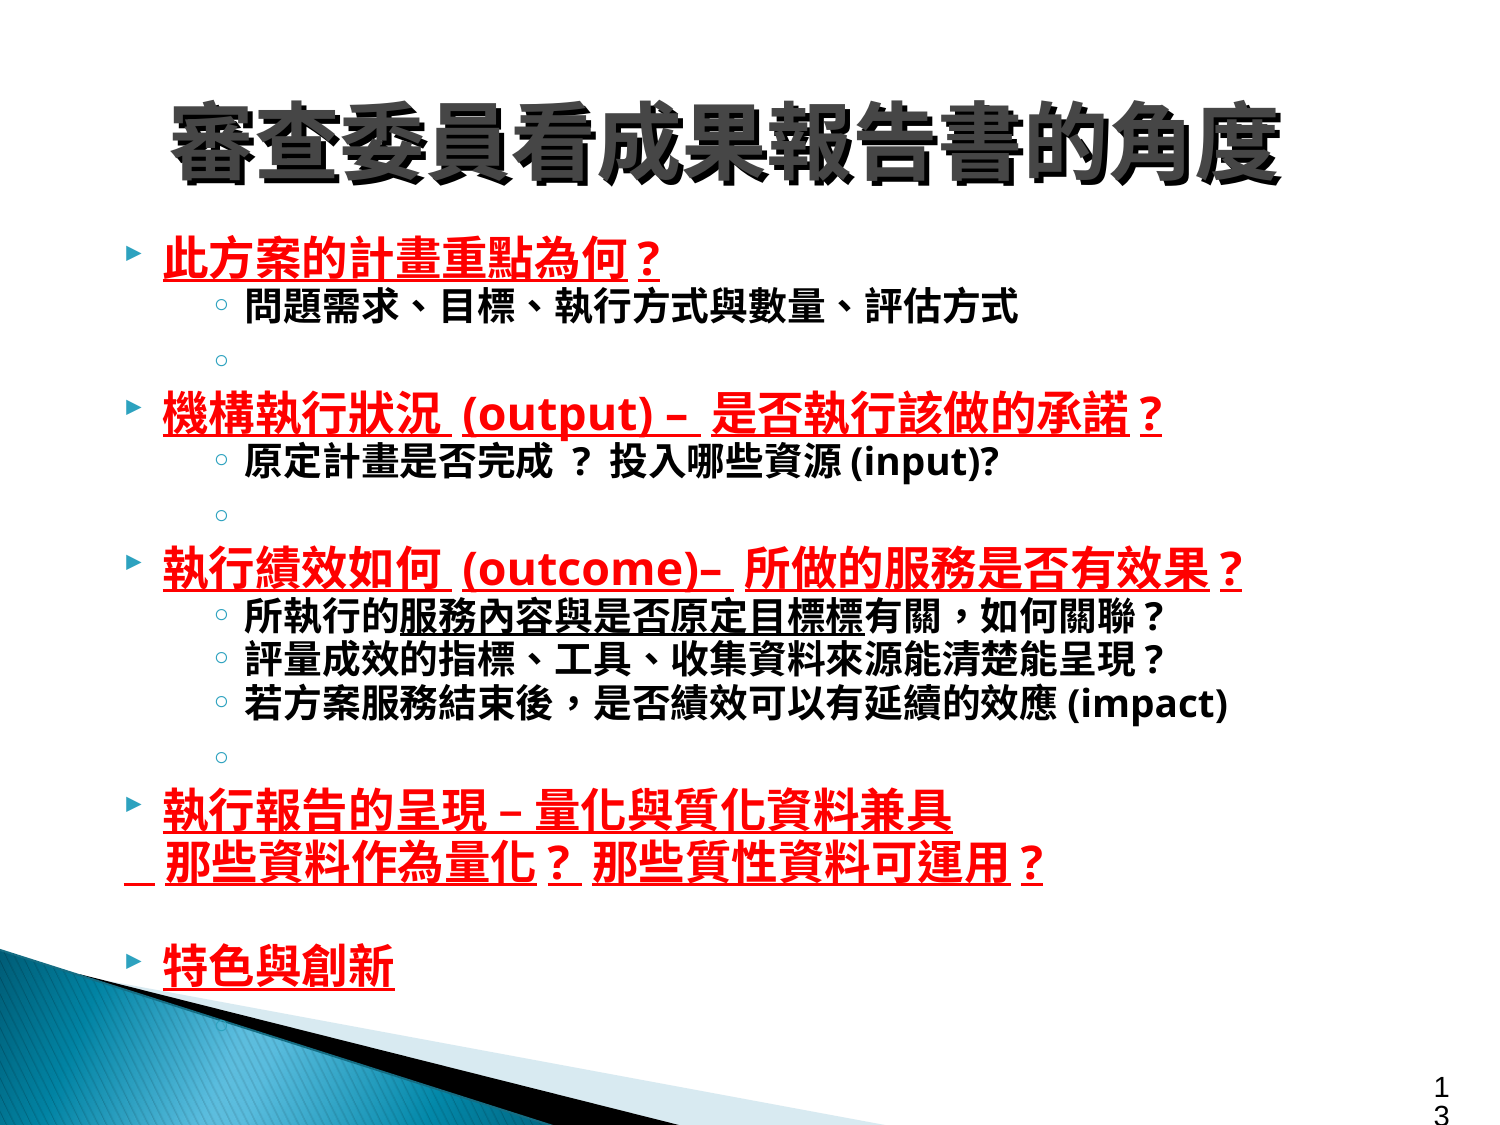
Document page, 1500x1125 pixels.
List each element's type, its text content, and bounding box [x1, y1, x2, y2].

text_box 13 [1418, 1051, 1479, 1112]
title 審查委員看成果報告書的角度 [75, 45, 1426, 232]
list 此方案的計畫重點為何? 問題需求、目標、執行方式與數量、評估方式 機構執行狀況 (output) – 是否執行該做的承諾? 原定計畫是否完成 ? 投入哪些資源(input)? 執行績效如何 (outcome)– 所做的服務是否有效果? 所執行的服務內容與是否原定目標標有關，如何關聯? 評量成效的指標、工具、收集資料來源能清楚能呈現? 若方案服務結束後，是否績效可以有延續的效應(impact) 執行報告的呈現 – 量化與質化資料兼具 那些資料作為量化? 那些質性資料可運用? 特色與創新 [75, 232, 1426, 1005]
